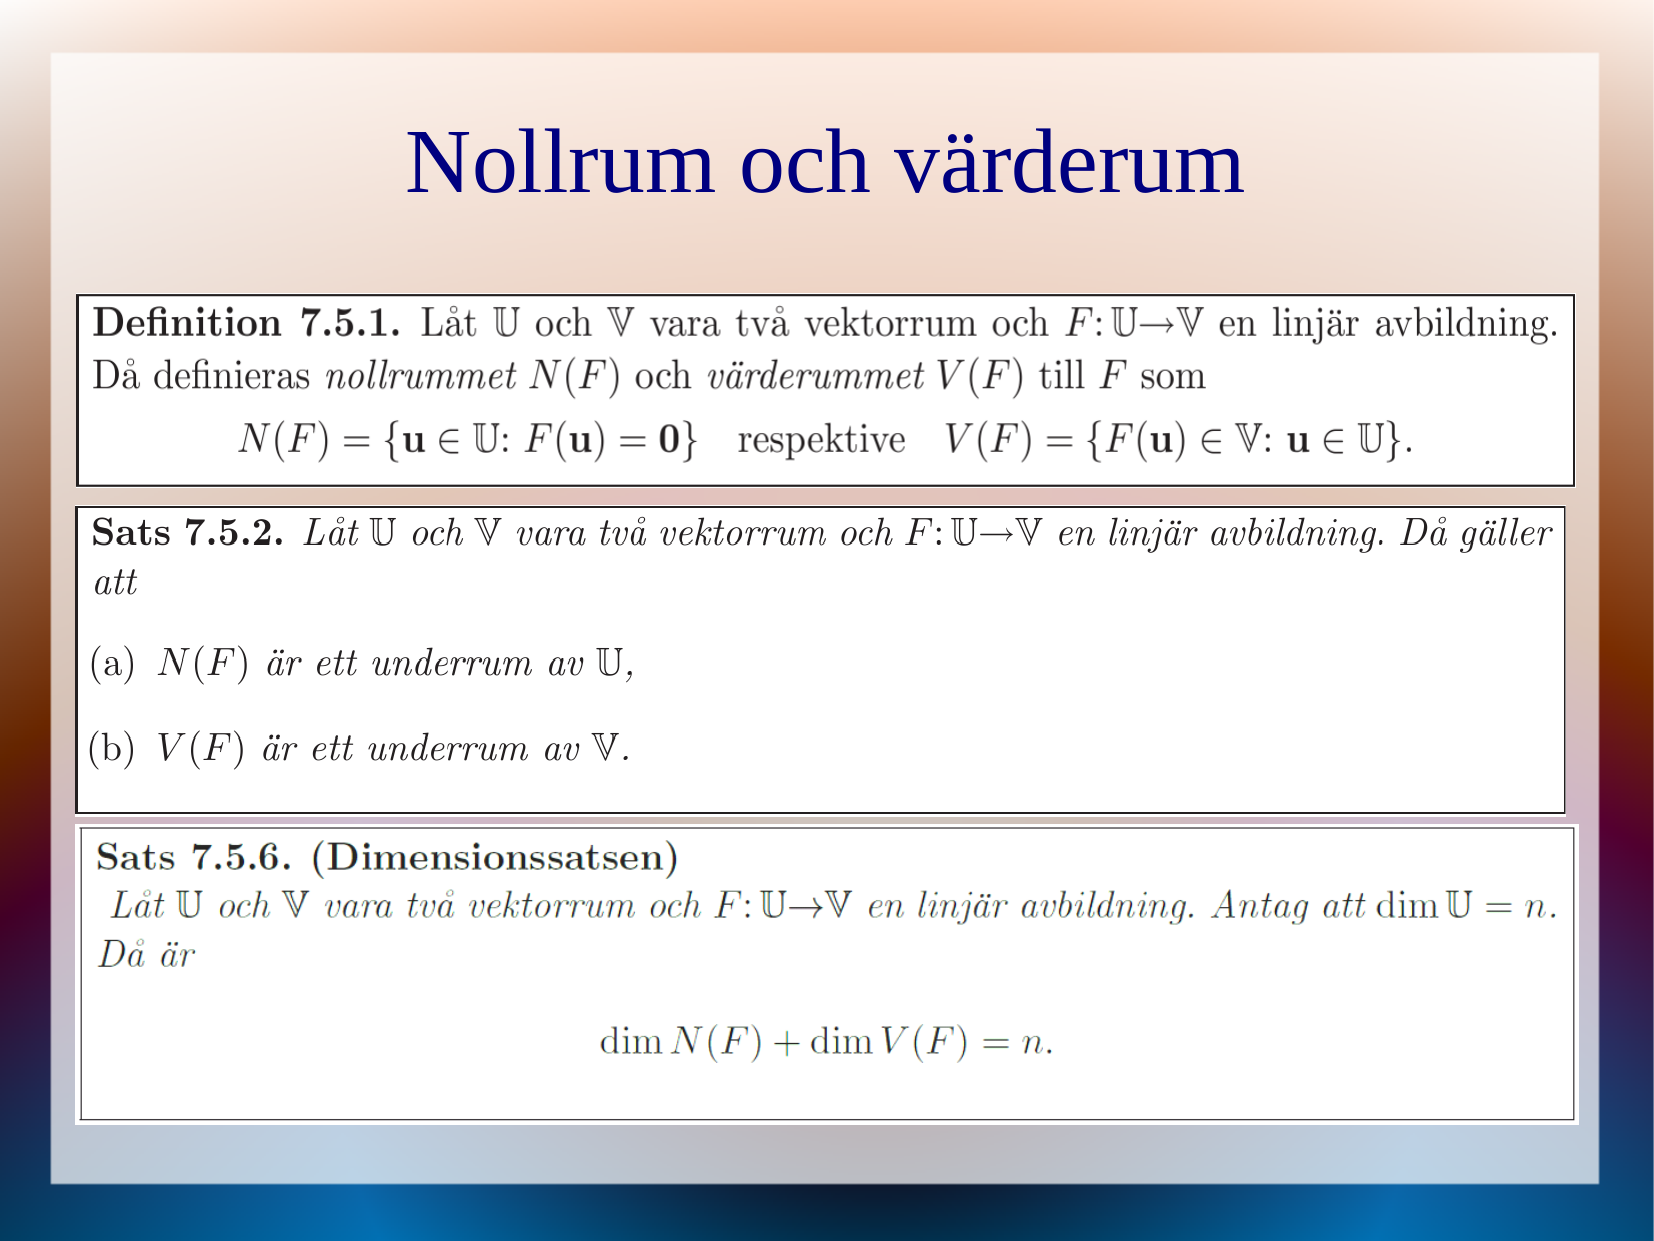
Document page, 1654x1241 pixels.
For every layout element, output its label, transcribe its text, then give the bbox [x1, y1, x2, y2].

title Nollrum och värderum [82, 62, 1571, 256]
picture [0, 0, 1654, 1241]
